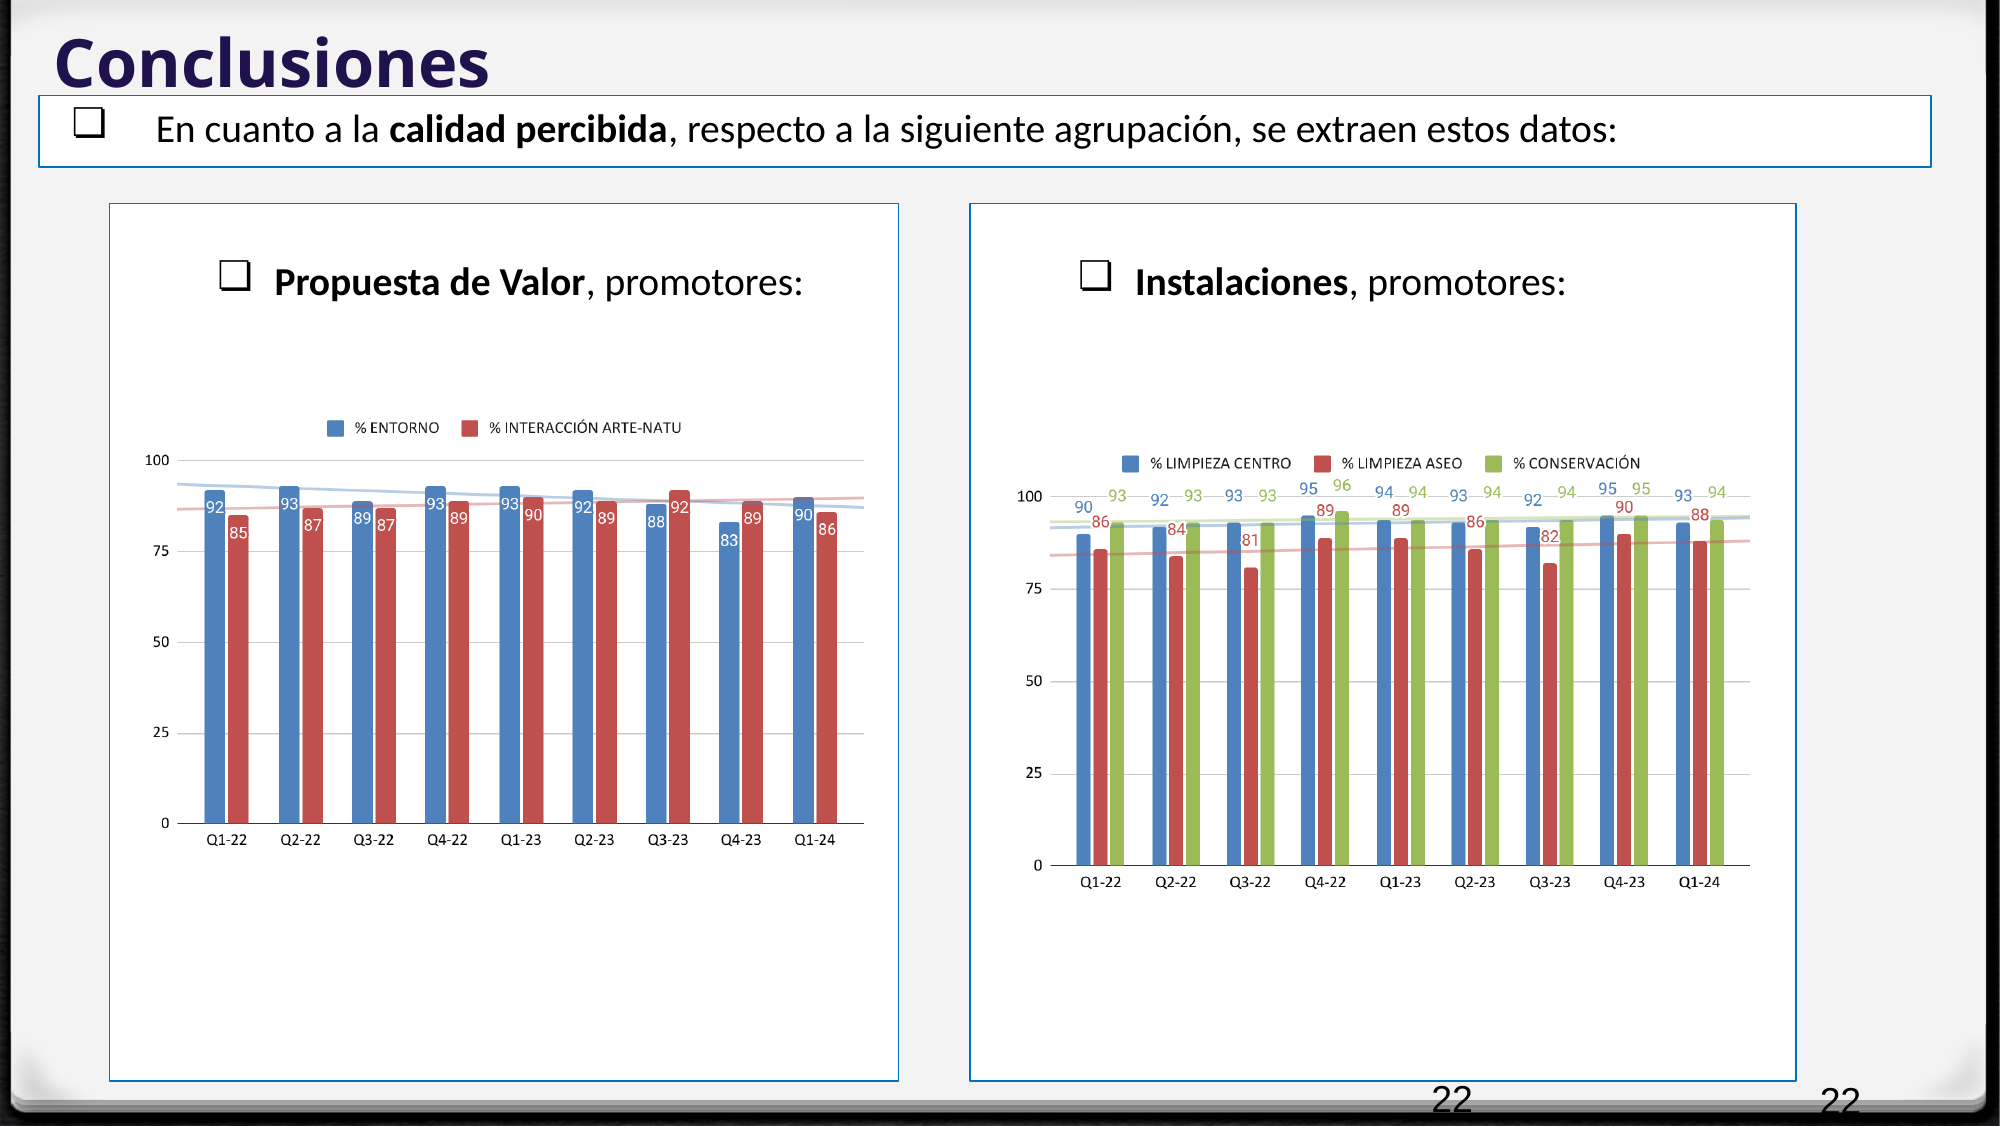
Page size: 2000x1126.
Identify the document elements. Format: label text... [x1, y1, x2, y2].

picture [992, 431, 1774, 916]
text_box Instalaciones, promotores: [970, 203, 1796, 1082]
picture [0, 0, 2000, 1126]
text_box Conclusiones [53, 0, 1946, 124]
text_box <number> [1413, 1067, 1881, 1126]
text_box Propuesta de Valor, promotores: [109, 203, 899, 1082]
text_box En cuanto a la calidad percibida, respecto a la siguiente agrupación, se extraen estos datos: [38, 95, 1931, 168]
